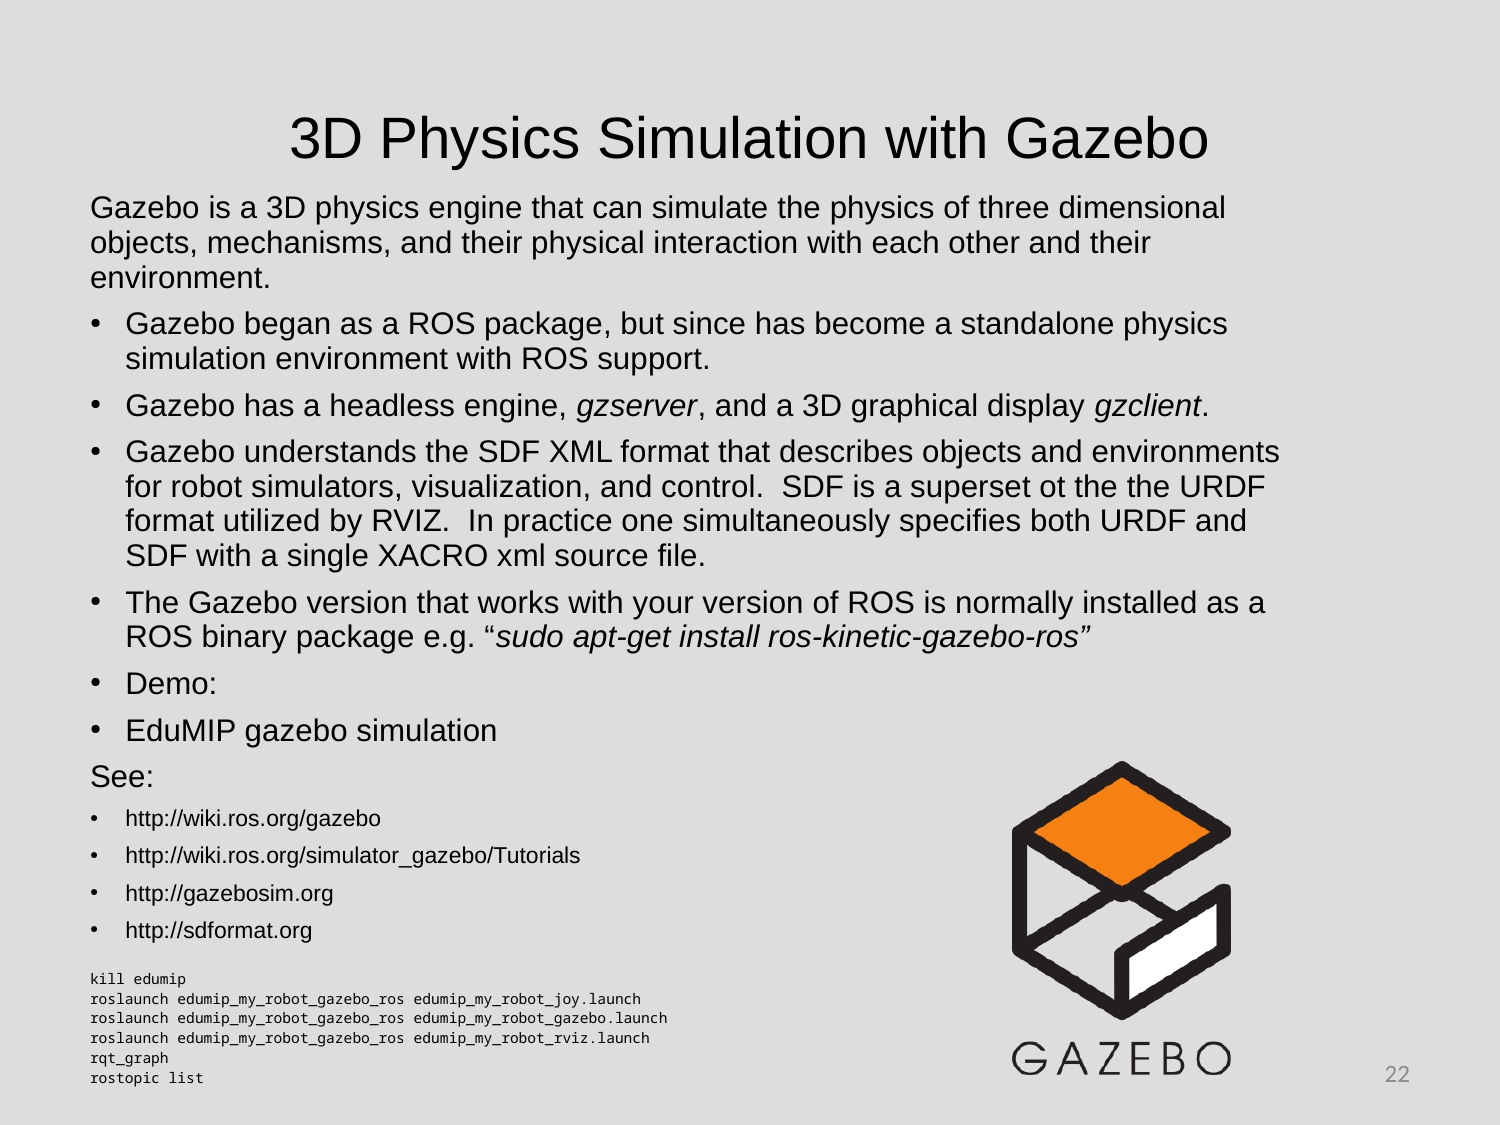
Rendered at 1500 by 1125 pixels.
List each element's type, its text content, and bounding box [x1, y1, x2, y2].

subtitle Gazebo is a 3D physics engine that can simulate the physics of three dimensional objects, mechanisms, and their physical interaction with each other and their environment. Gazebo began as a ROS package, but since has become a standalone physics simulation environment with ROS support. Gazebo has a headless engine, gzserver, and a 3D graphical display gzclient. Gazebo understands the SDF XML format that describes objects and environments for robot simulators, visualization, and control. SDF is a superset ot the the URDF format utilized by RVIZ. In practice one simultaneously specifies both URDF and SDF with a single XACRO xml source file. The Gazebo version that works with your version of ROS is normally installed as a ROS binary package e.g. “sudo apt-get install ros-kinetic-gazebo-ros” Demo: EduMIP gazebo simulation See: http://wiki.ros.org/gazebo http://wiki.ros.org/simulator_gazebo/Tutorials http://gazebosim.org http://sdformat.org kill edumip roslaunch edumip_my_robot_gazebo_ros edumip_my_robot_joy.launch roslaunch edumip_my_robot_gazebo_ros edumip_my_robot_gazebo.launch roslaunch edumip_my_robot_gazebo_ros edumip_my_robot_rviz.launch rqt_graph rostopic list [90, 190, 1291, 1111]
title 3D Physics Simulation with Gazebo [75, 45, 1425, 233]
picture [1012, 761, 1231, 1075]
